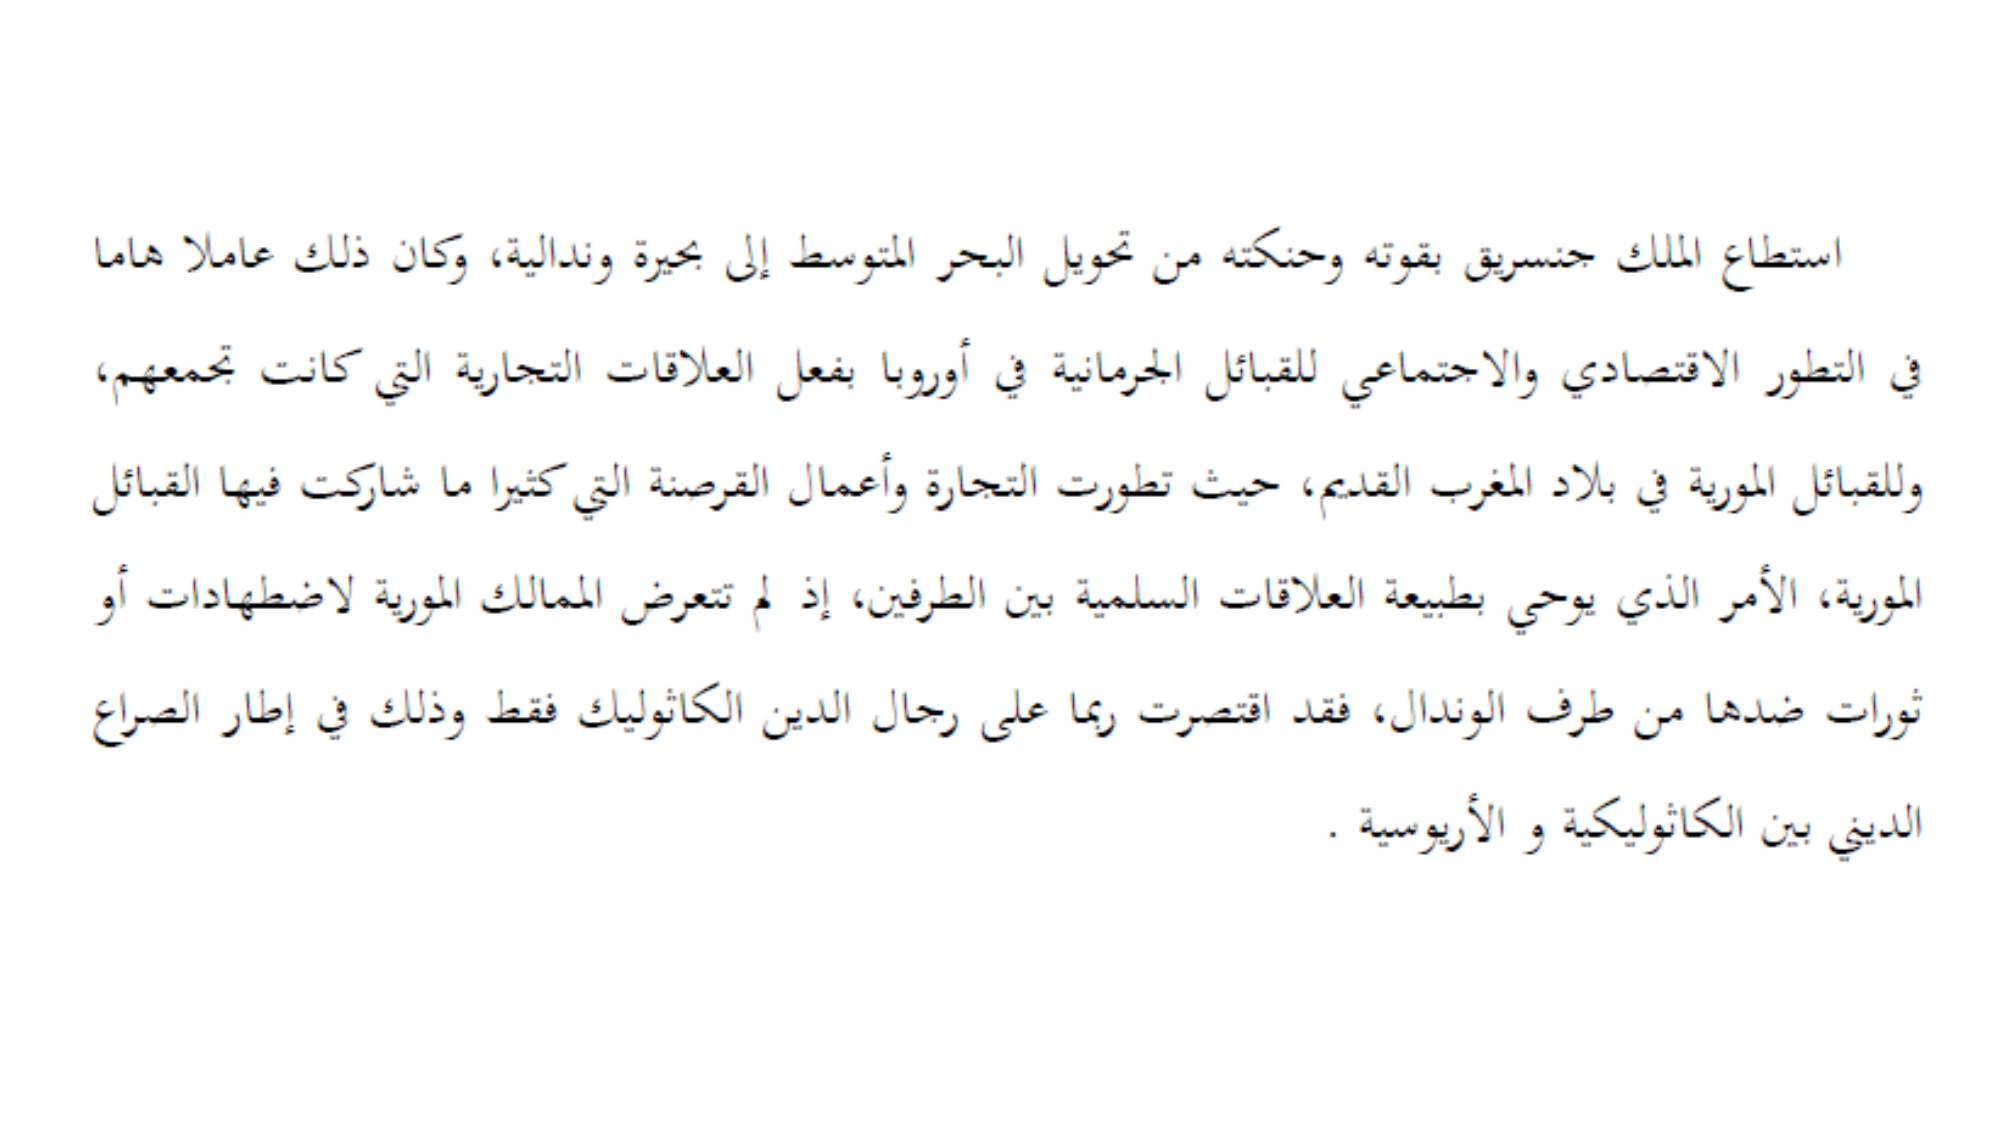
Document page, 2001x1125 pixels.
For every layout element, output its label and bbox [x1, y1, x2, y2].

picture [26, 195, 1928, 887]
